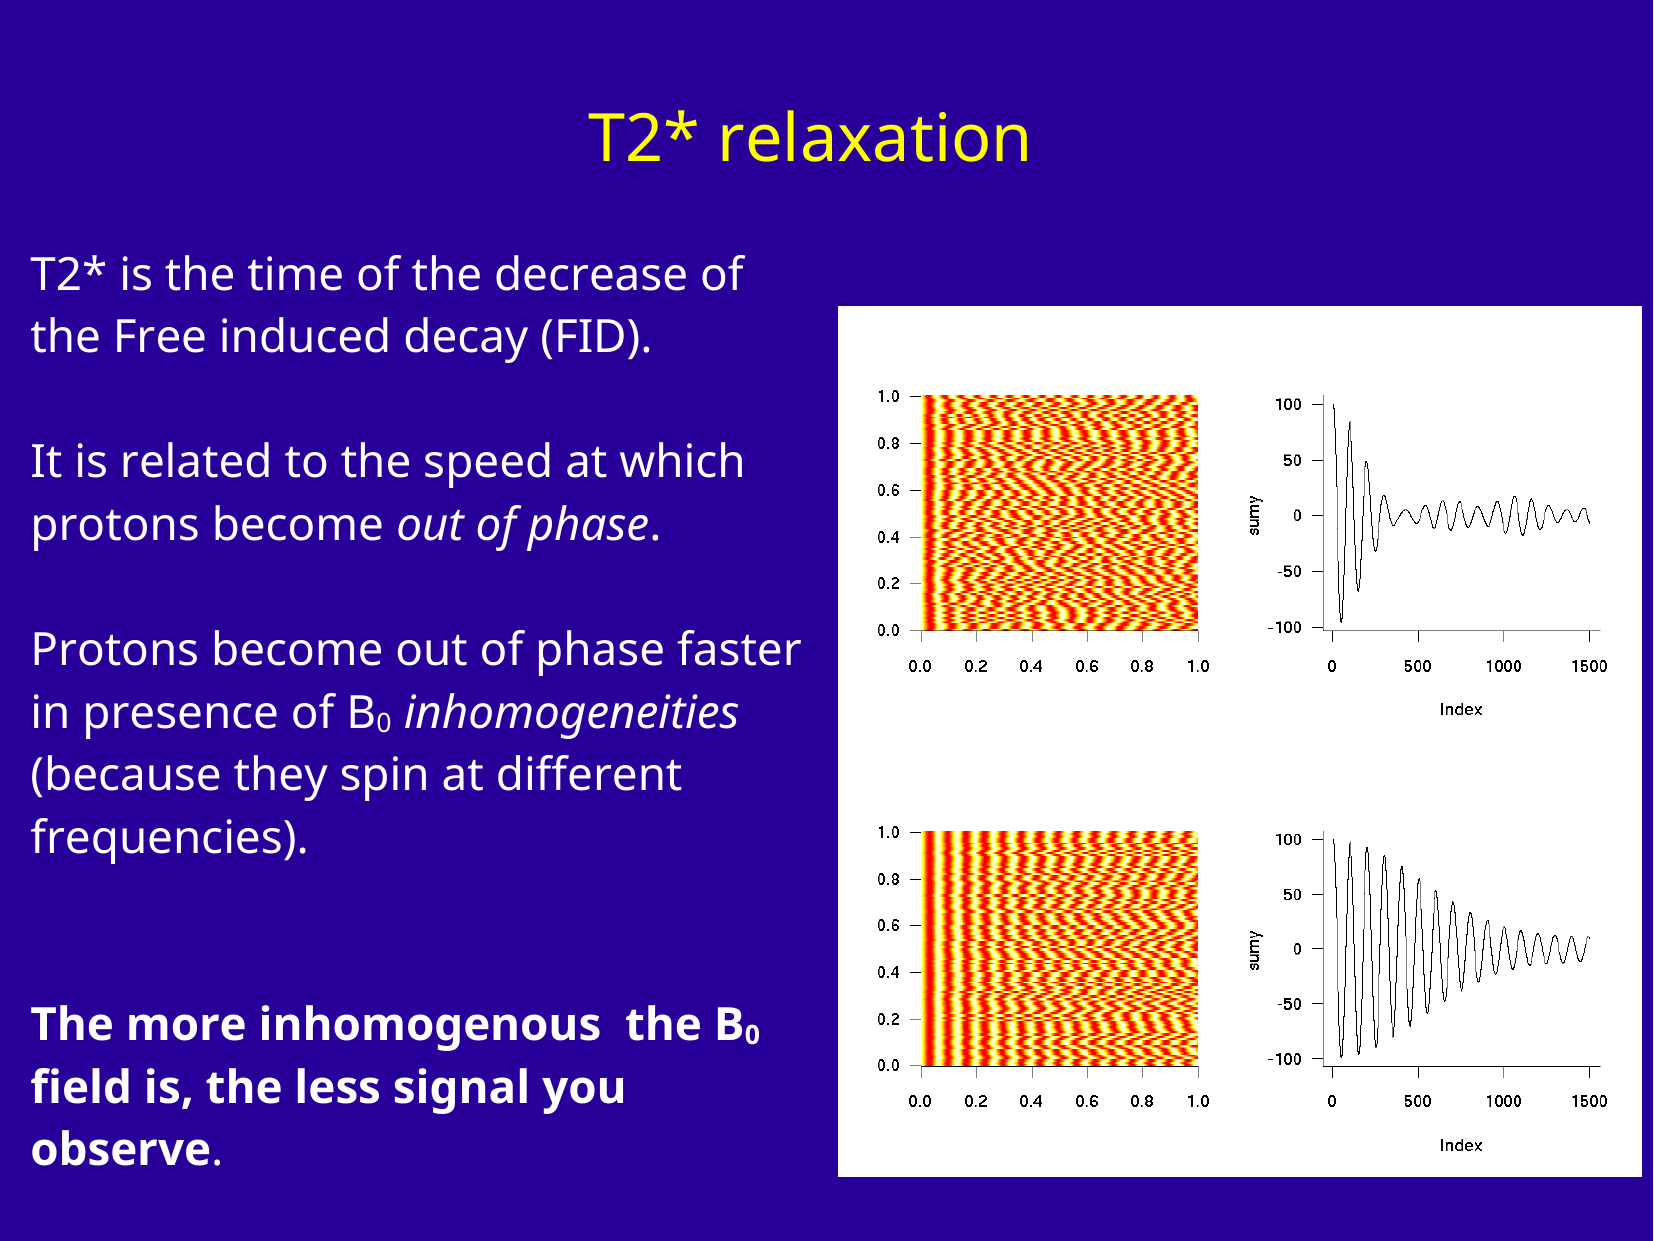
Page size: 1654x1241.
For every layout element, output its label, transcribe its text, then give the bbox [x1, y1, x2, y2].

text_box T2* is the time of the decrease of the Free induced decay (FID). It is related to the speed at which protons become out of phase. Protons become out of phase faster in presence of B0 inhomogeneities (because they spin at different frequencies). The more inhomogenous the B0 field is, the less signal you observe. [30, 241, 820, 1241]
title T2* relaxation [113, 32, 1526, 240]
picture [838, 306, 1642, 1177]
